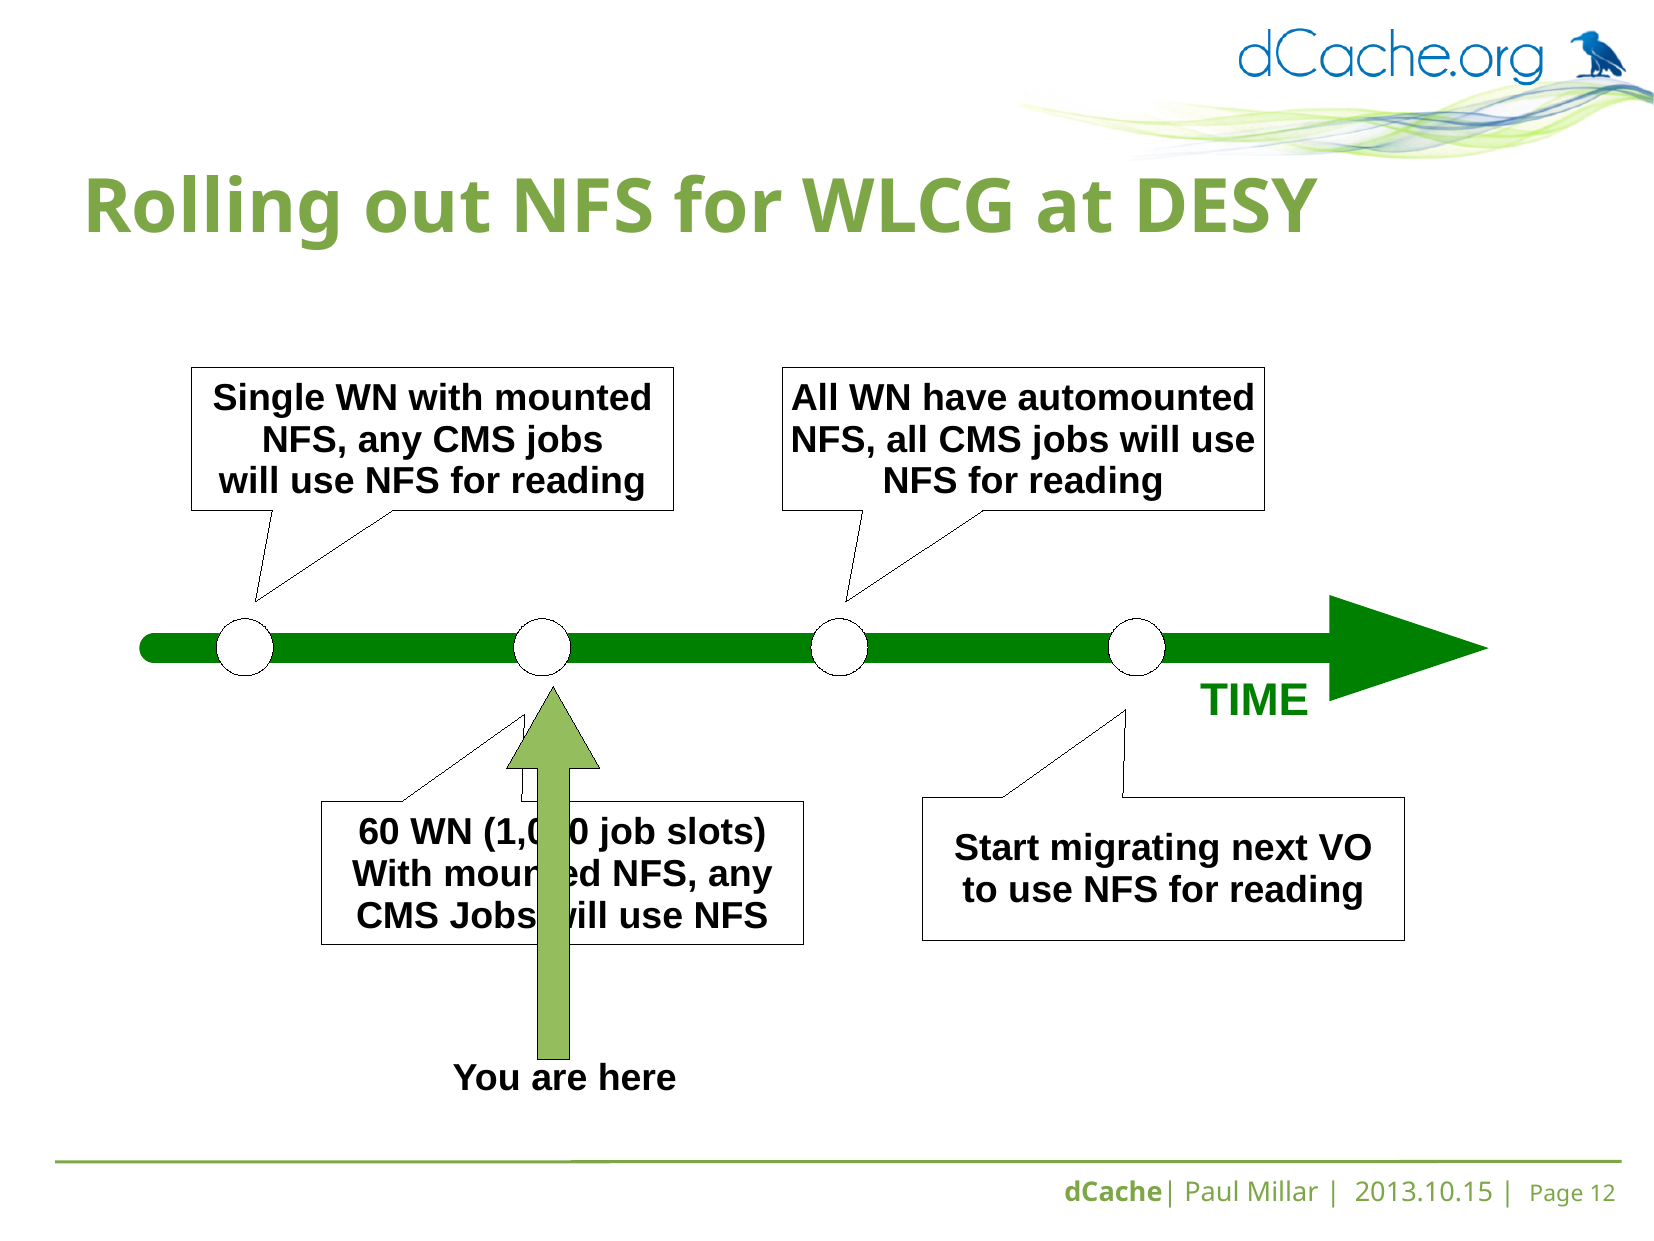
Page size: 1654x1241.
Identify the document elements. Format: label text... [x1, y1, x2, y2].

text_box 60 WN (1,000 job slots) With mounted NFS, any CMS Jobs will use NFS [570, 801, 804, 945]
text_box [1108, 618, 1166, 676]
text_box [216, 618, 274, 676]
text_box TIME [1185, 666, 1325, 733]
text_box [506, 686, 600, 1049]
text_box [513, 618, 571, 676]
text_box Single WN with mounted NFS, any CMS jobs will use NFS for reading [191, 367, 674, 602]
text_box Start migrating next VO to use NFS for reading [922, 709, 1405, 941]
picture [956, 16, 1654, 169]
text_box You are here [438, 1049, 692, 1107]
text_box [810, 618, 869, 676]
title Rolling out NFS for WLCG at DESY [82, 156, 1605, 251]
text_box All WN have automounted NFS, all CMS jobs will use NFS for reading [782, 367, 1265, 602]
text_box 60 WN (1,000 job slots) With mounted NFS, any CMS Jobs will use NFS [321, 714, 537, 945]
